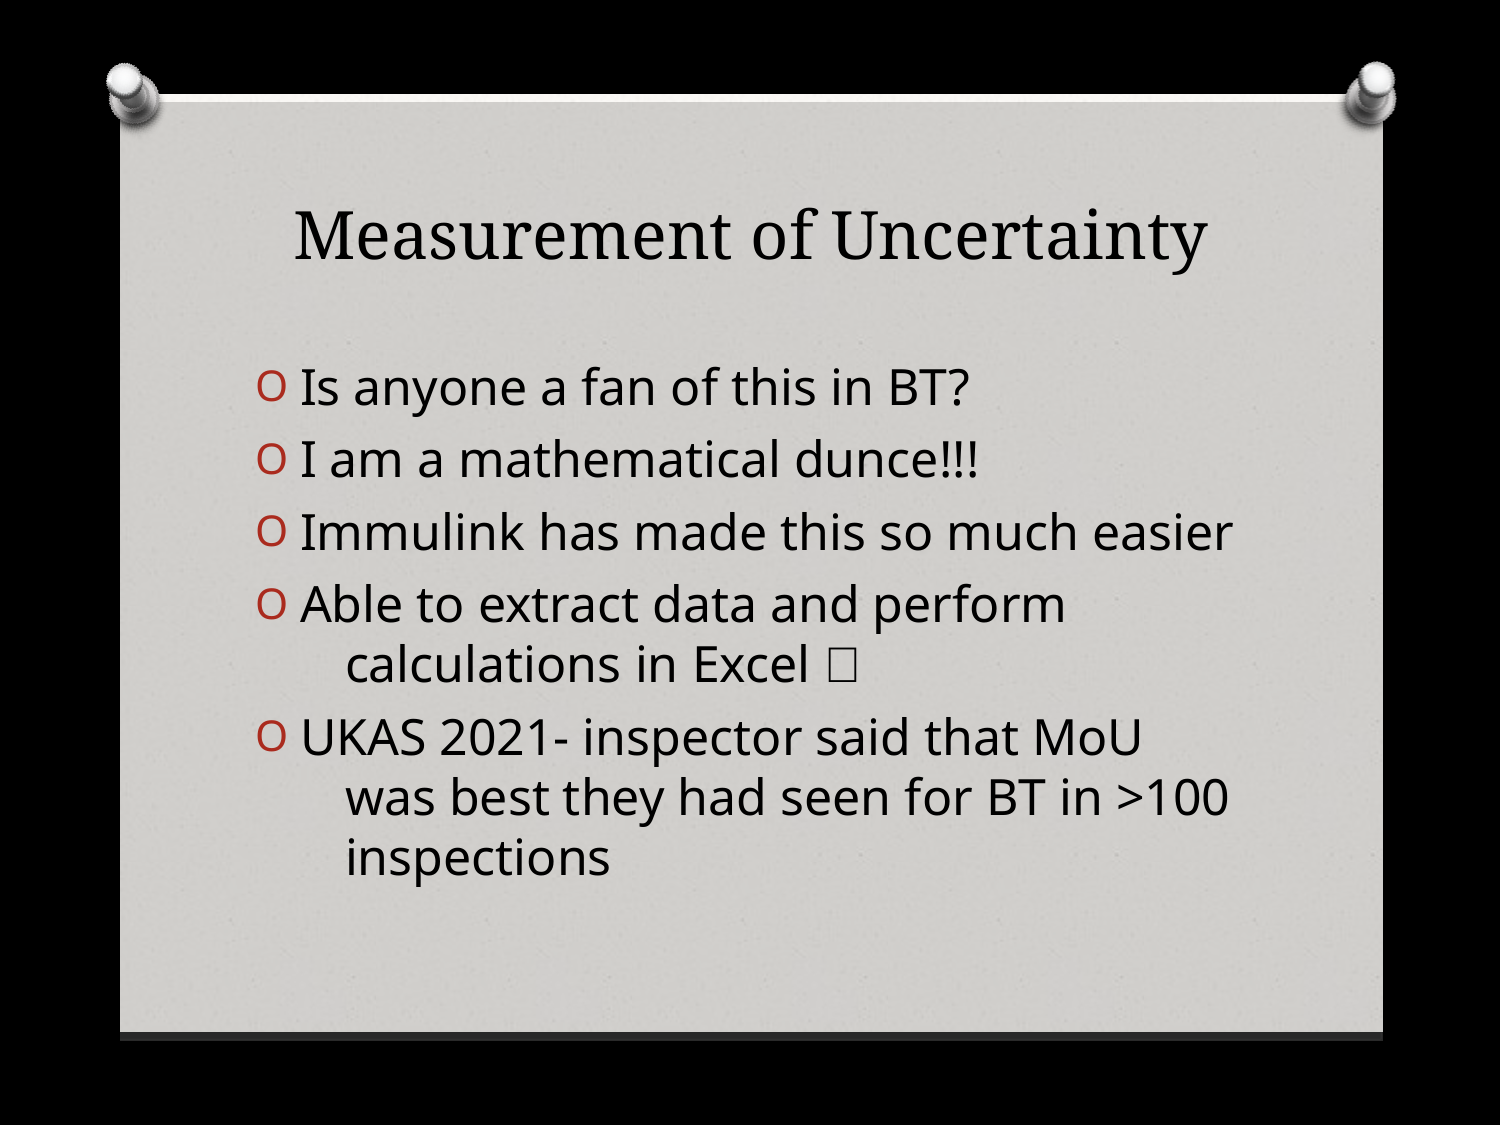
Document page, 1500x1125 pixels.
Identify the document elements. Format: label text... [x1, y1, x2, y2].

list Is anyone a fan of this in BT? I am a mathematical dunce!!! Immulink has made this so much easier Able to extract data and perform calculations in Excel  UKAS 2021- inspector said that MoU was best they had seen for BT in >100 inspections [240, 347, 1257, 939]
title Measurement of Uncertainty [179, 134, 1323, 332]
